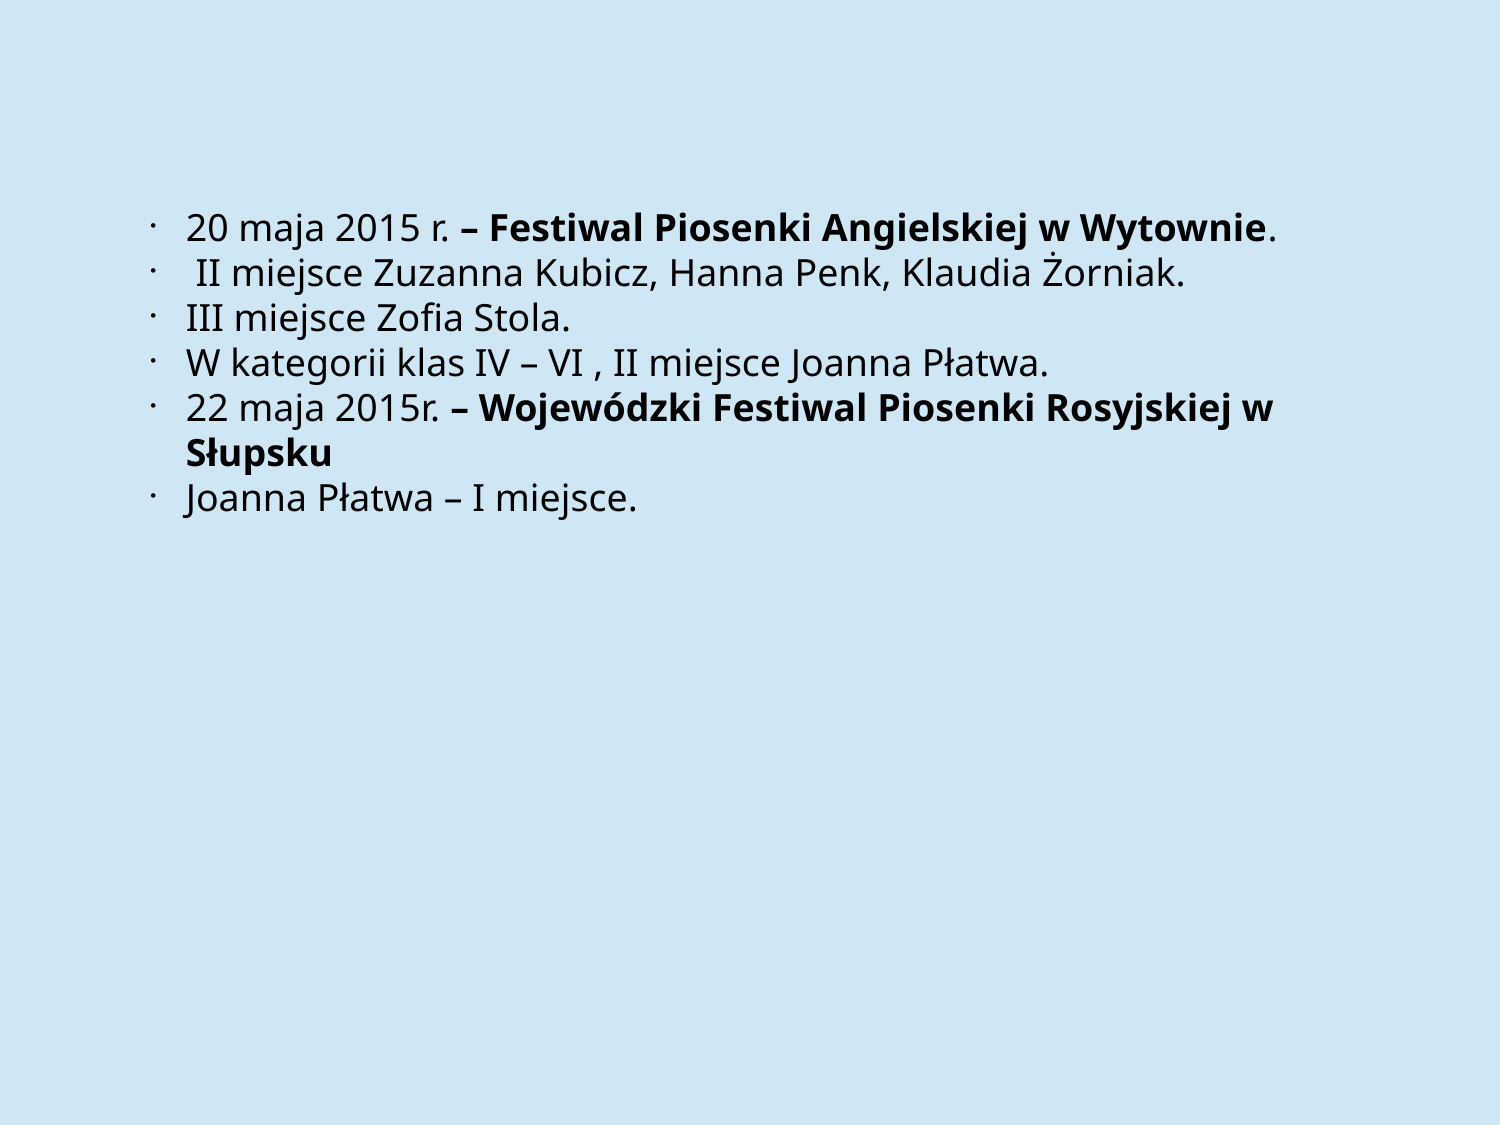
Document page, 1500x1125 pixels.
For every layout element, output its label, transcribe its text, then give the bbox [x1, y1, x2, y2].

text_box 20 maja 2015 r. – Festiwal Piosenki Angielskiej w Wytownie. II miejsce Zuzanna Kubicz, Hanna Penk, Klaudia Żorniak. III miejsce Zofia Stola. W kategorii klas IV – VI , II miejsce Joanna Płatwa. 22 maja 2015r. – Wojewódzki Festiwal Piosenki Rosyjskiej w Słupsku Joanna Płatwa – I miejsce. [135, 196, 1365, 611]
